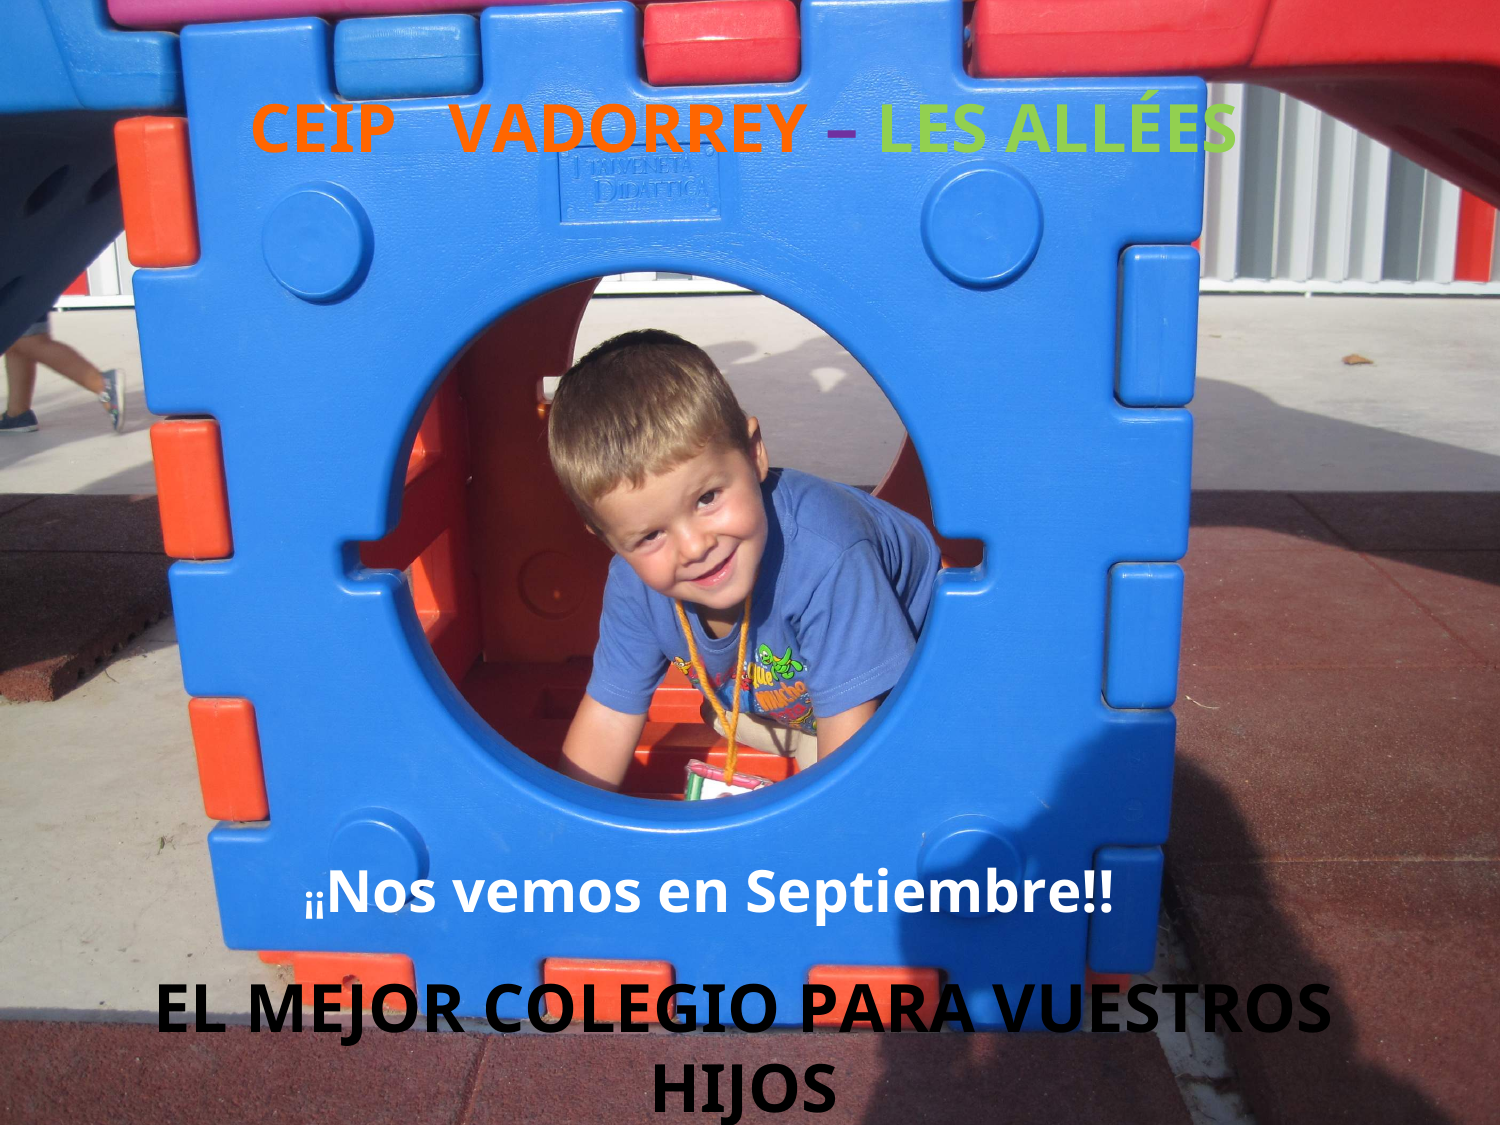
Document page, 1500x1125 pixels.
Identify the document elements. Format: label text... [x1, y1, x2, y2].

picture [0, 0, 1500, 1125]
text_box ¡¡Nos vemos en Septiembre!! [289, 846, 1131, 932]
text_box CEIP VADORREY – LES ALLÉES EL MEJOR COLEGIO PARA VUESTROS HIJOS [53, 78, 1436, 1125]
